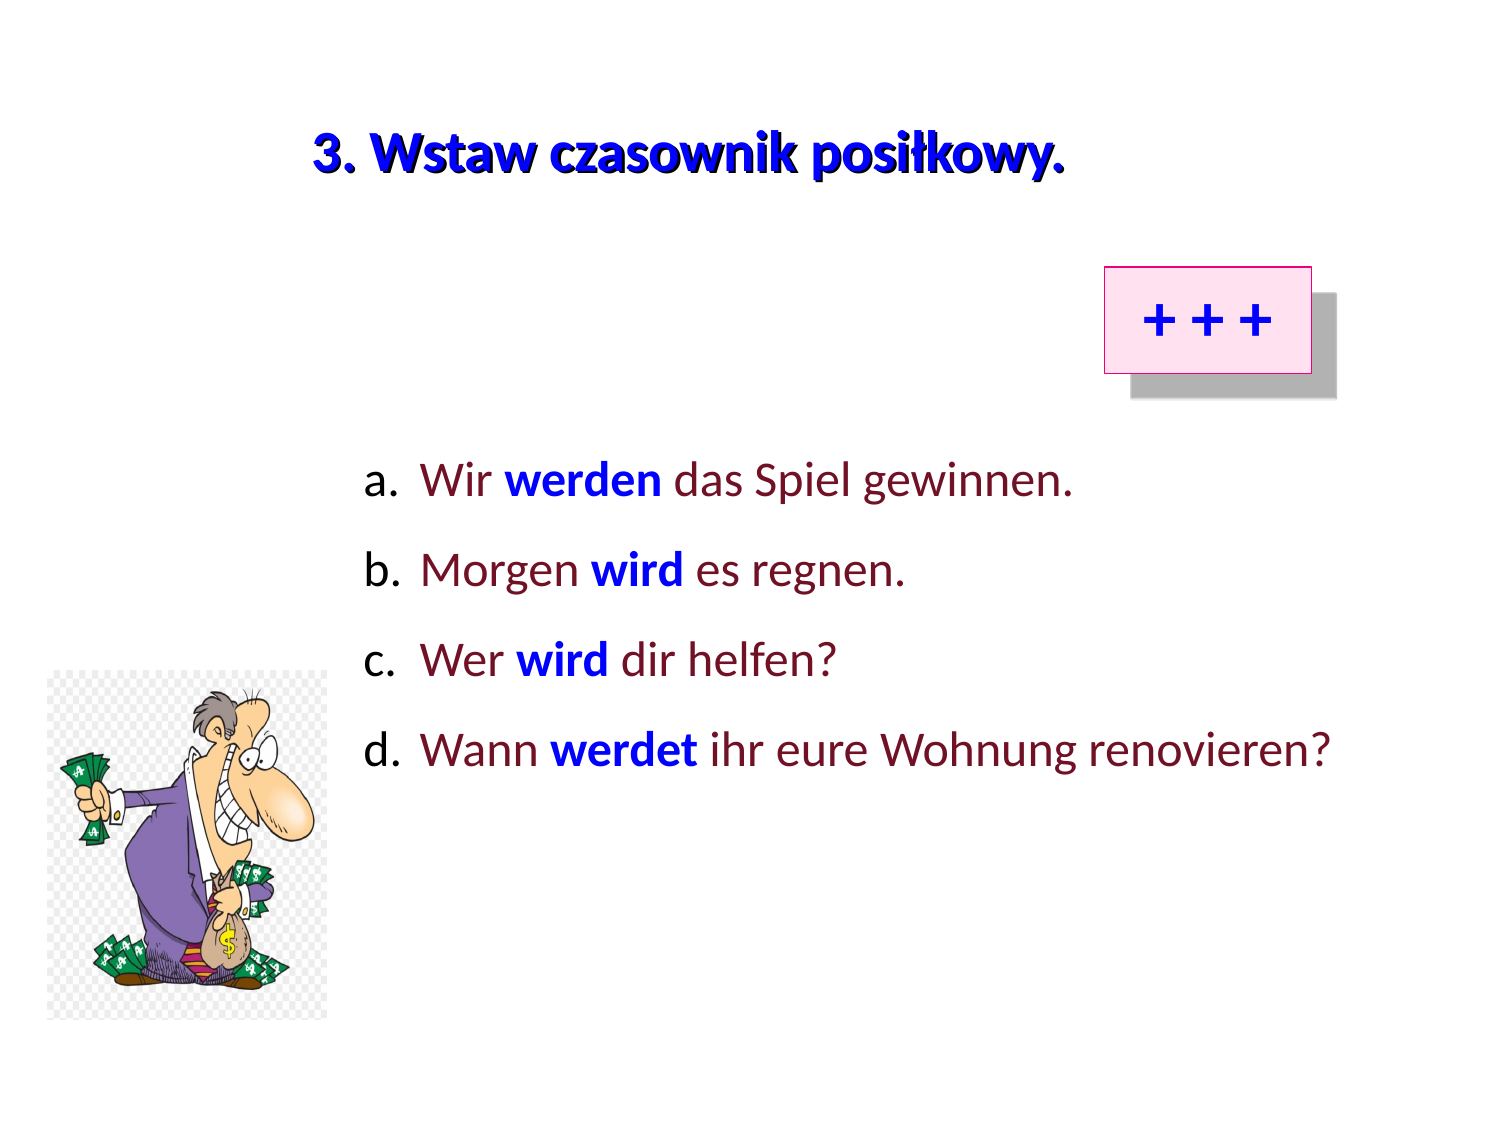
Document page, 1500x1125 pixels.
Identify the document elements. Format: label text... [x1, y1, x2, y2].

text_box Wir werden das Spiel gewinnen. Morgen wird es regnen. Wer wird dir helfen? Wann werdet ihr eure Wohnung renovieren? [348, 408, 1372, 788]
text_box + + + [1104, 267, 1312, 374]
text_box 3. Wstaw czasownik posiłkowy. [297, 106, 1082, 191]
picture [47, 670, 327, 1020]
